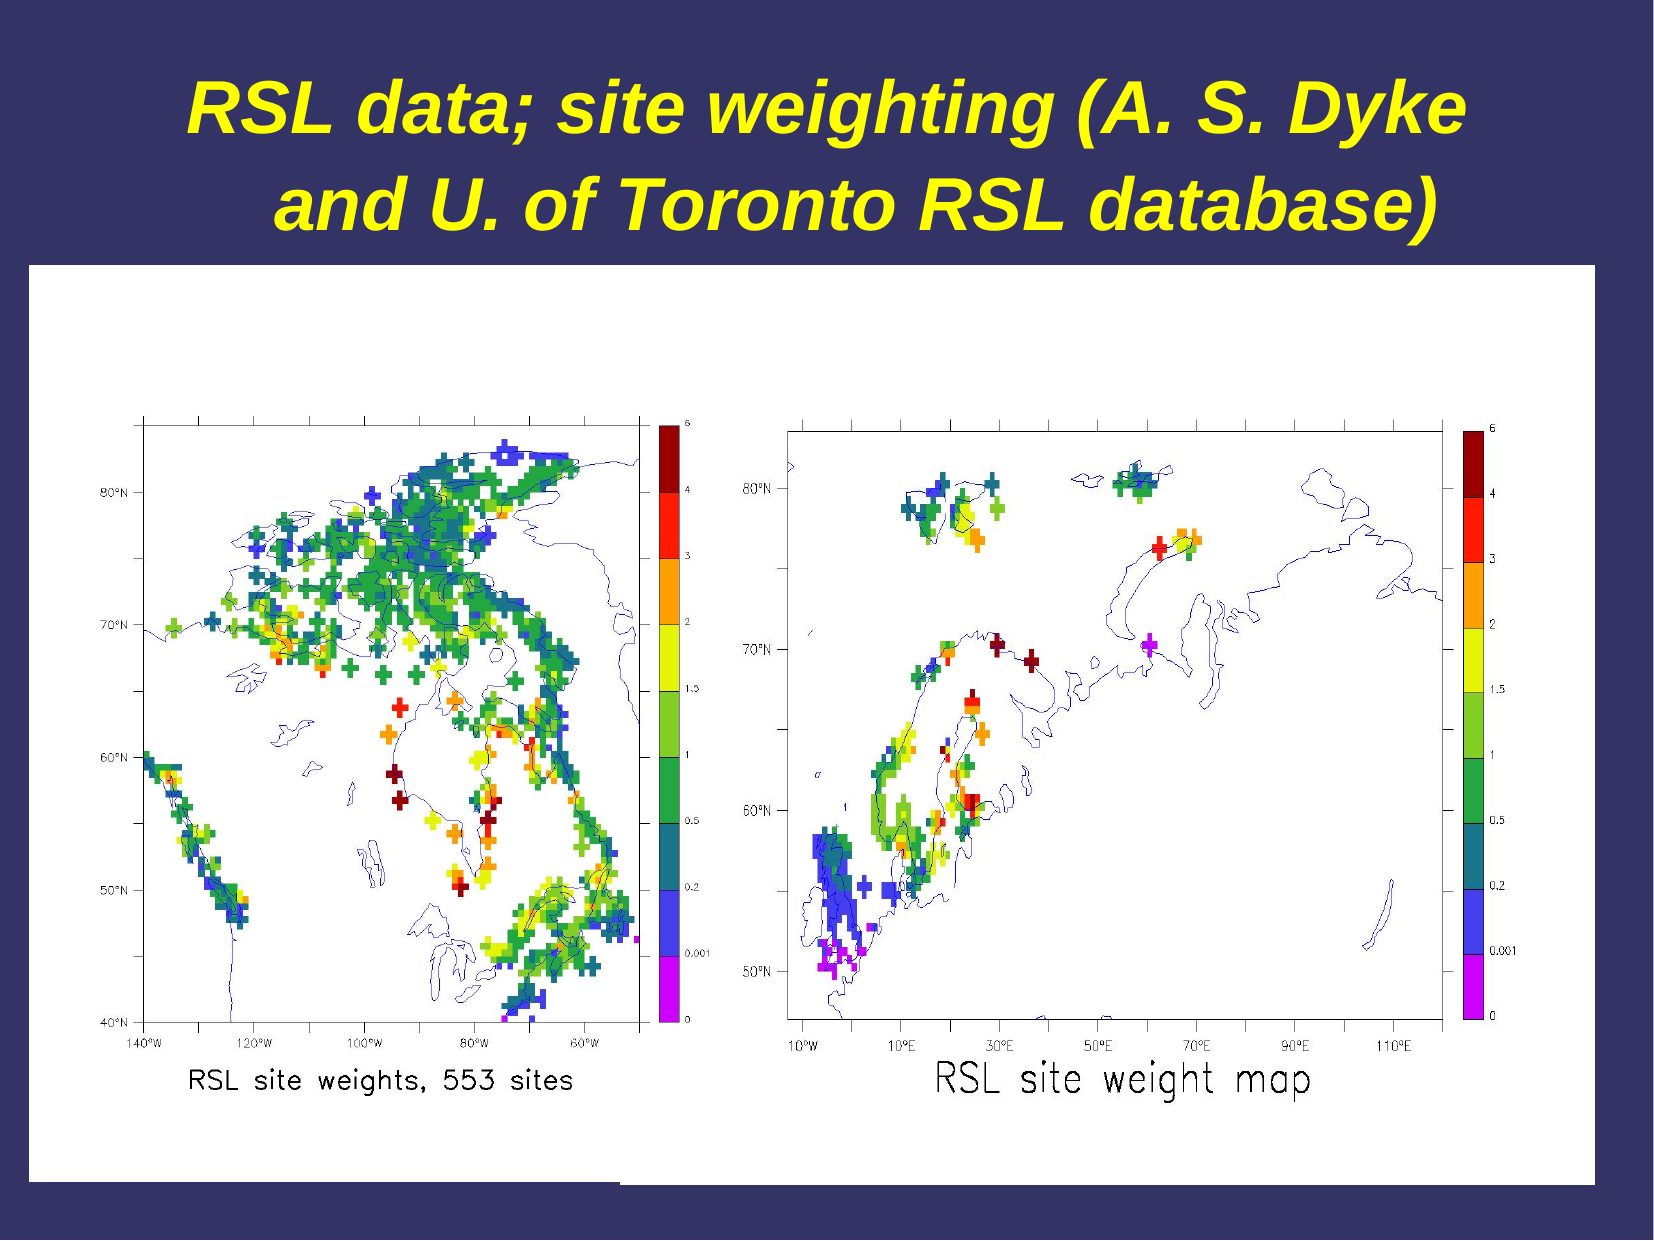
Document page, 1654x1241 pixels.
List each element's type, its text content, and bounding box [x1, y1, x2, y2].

picture [29, 265, 1595, 1185]
title RSL data; site weighting (A. S. Dyke and U. of Toronto RSL database) [121, 40, 1534, 259]
